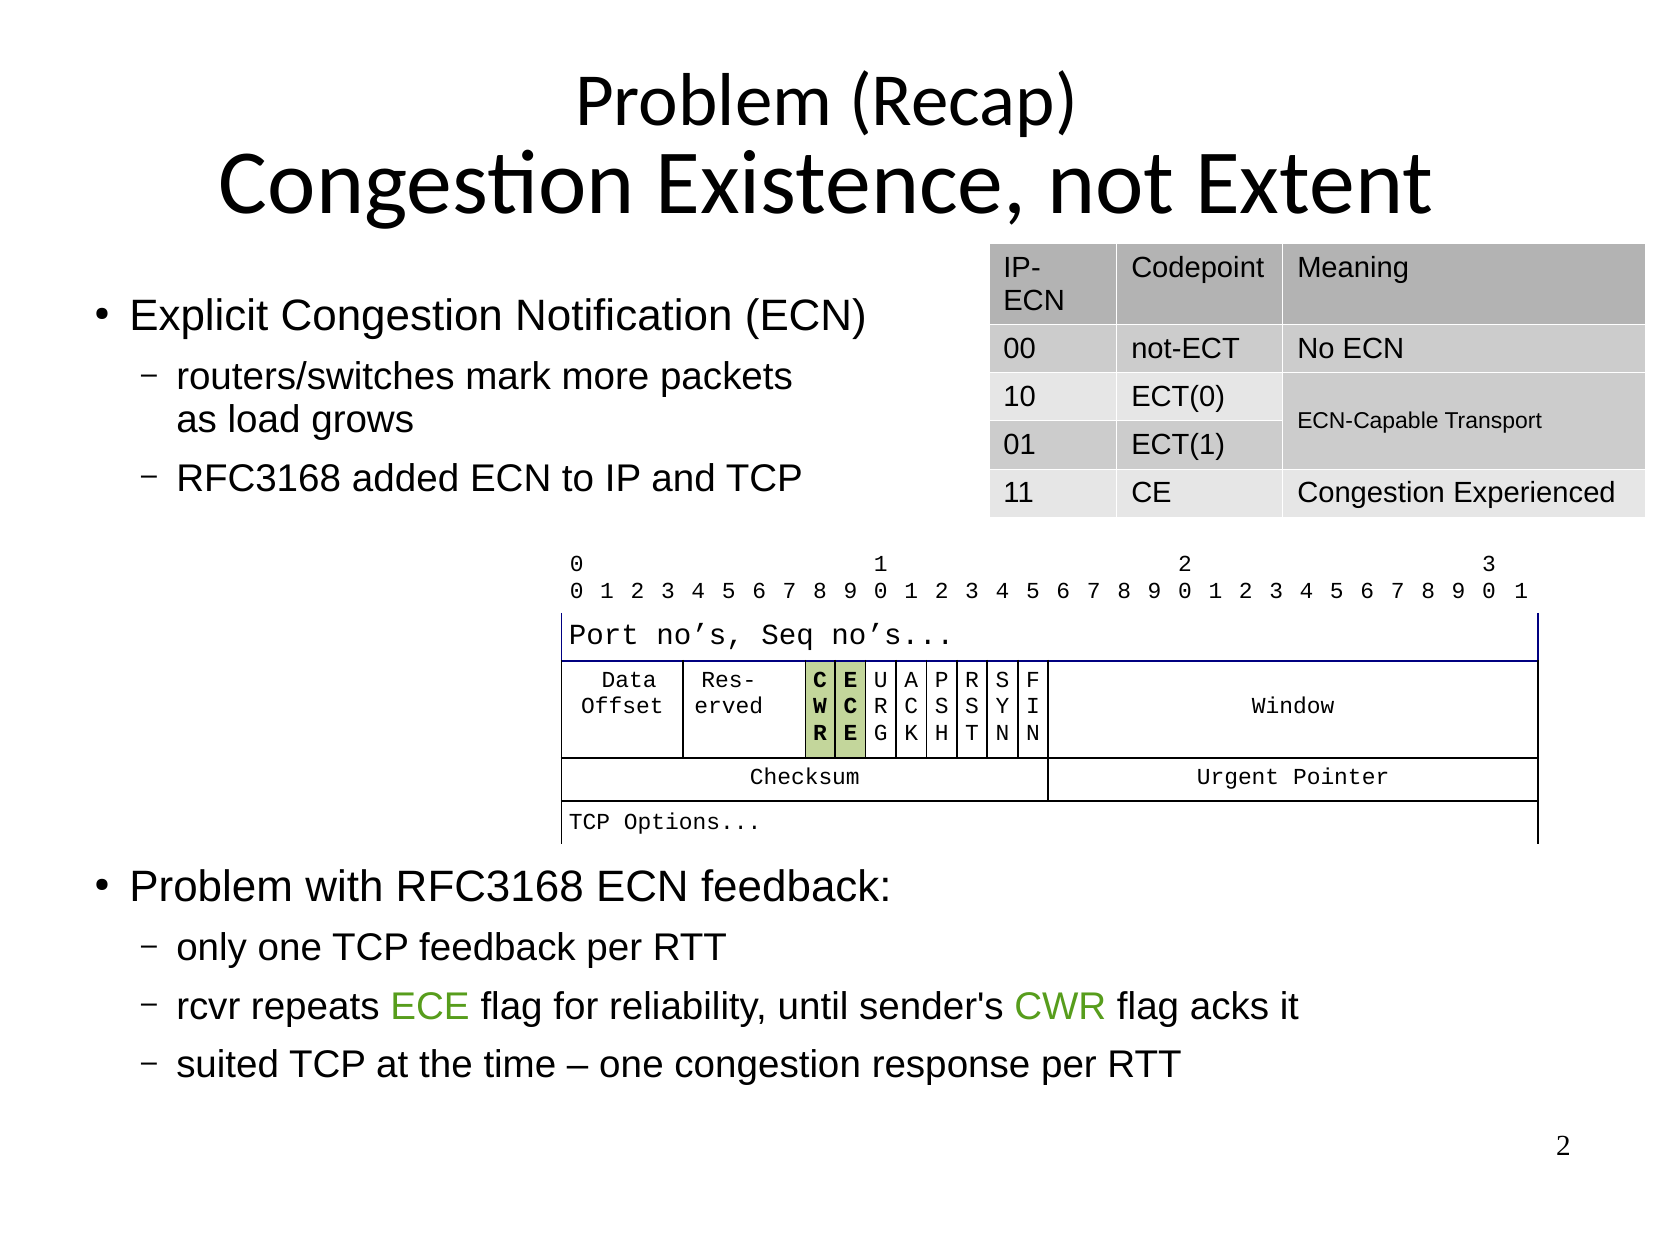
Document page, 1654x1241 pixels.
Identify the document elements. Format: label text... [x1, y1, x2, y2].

table_header Meaning [1283, 244, 1645, 324]
table_cell Res-erved [684, 662, 774, 757]
table_header 00 [561, 543, 592, 613]
title Problem (Recap) Congestion Existence, not Extent [82, 49, 1571, 257]
table_header 1 [896, 543, 926, 613]
table_header 3 [653, 543, 683, 613]
table_header 5 [1322, 543, 1352, 613]
table_header 7 [1078, 543, 1109, 613]
table_header 8 [805, 543, 835, 613]
table_header 8 [1413, 543, 1443, 613]
table_cell ACK [897, 662, 926, 757]
table_header 9 [1443, 543, 1474, 613]
table_header 1 [592, 543, 622, 613]
table_cell Port no’s, Seq no’s... [562, 613, 1537, 660]
table_header 2 [1231, 543, 1261, 613]
table_cell CWR [806, 662, 834, 757]
table_header 5 [714, 543, 744, 613]
table_header 3 [1261, 543, 1291, 613]
table_cell No ECN [1283, 325, 1645, 372]
table_header 4 [987, 543, 1018, 613]
table_header 6 [744, 543, 774, 613]
table_header 1 [1200, 543, 1231, 613]
table_header 7 [774, 543, 805, 613]
table_header 3 [957, 543, 987, 613]
table_cell TCP Options... [562, 802, 1537, 844]
table_cell 01 [990, 421, 1116, 469]
table_cell Window [1049, 662, 1537, 757]
table_cell 11 [990, 470, 1116, 517]
table_cell 10 [990, 373, 1116, 420]
table_header 4 [1291, 543, 1322, 613]
table_header Codepoint [1117, 244, 1282, 324]
table_cell ECT(0) [1117, 373, 1282, 420]
table_cell ECT(1) [1117, 421, 1282, 469]
table_cell URG [866, 662, 895, 757]
table_header 7 [1383, 543, 1413, 613]
table_header 6 [1048, 543, 1078, 613]
table_header 9 [835, 543, 866, 613]
table_header 20 [1170, 543, 1200, 613]
table_header 30 [1474, 543, 1504, 613]
table_cell Urgent Pointer [1049, 759, 1537, 800]
table_cell CE [1117, 470, 1282, 517]
table_cell 00 [990, 325, 1116, 372]
table_header 5 [1018, 543, 1048, 613]
table_cell SYN [988, 662, 1017, 757]
table_cell RST [958, 662, 986, 757]
table_cell Checksum [562, 759, 1047, 800]
table_cell [774, 662, 805, 757]
table_cell not-ECT [1117, 325, 1282, 372]
table_cell PSH [927, 662, 956, 757]
table_cell ECE [836, 662, 865, 757]
table_cell Data Offset [562, 662, 682, 757]
table_cell ECN-Capable Transport [1283, 373, 1645, 469]
table_header 4 [683, 543, 714, 613]
table_cell Congestion Experienced [1283, 470, 1645, 517]
list Explicit Congestion Notification (ECN) routers/switches mark more packets as load grows RFC3168 added ECN to IP and TCP Problem with RFC3168 ECN feedback: only one TCP feedback per RTT rcvr repeats ECE flag for reliability, until sender's CWR flag acks it suited TCP at the time – one congestion response per RTT [82, 290, 1571, 1087]
table_header 2 [622, 543, 653, 613]
table_header 9 [1139, 543, 1170, 613]
table_header 10 [866, 543, 896, 613]
table_header 2 [926, 543, 957, 613]
table_header IP-ECN [990, 244, 1116, 324]
table_header 1 [1504, 543, 1538, 613]
table_header 6 [1352, 543, 1383, 613]
table_cell FIN [1019, 662, 1047, 757]
table_header 8 [1109, 543, 1139, 613]
